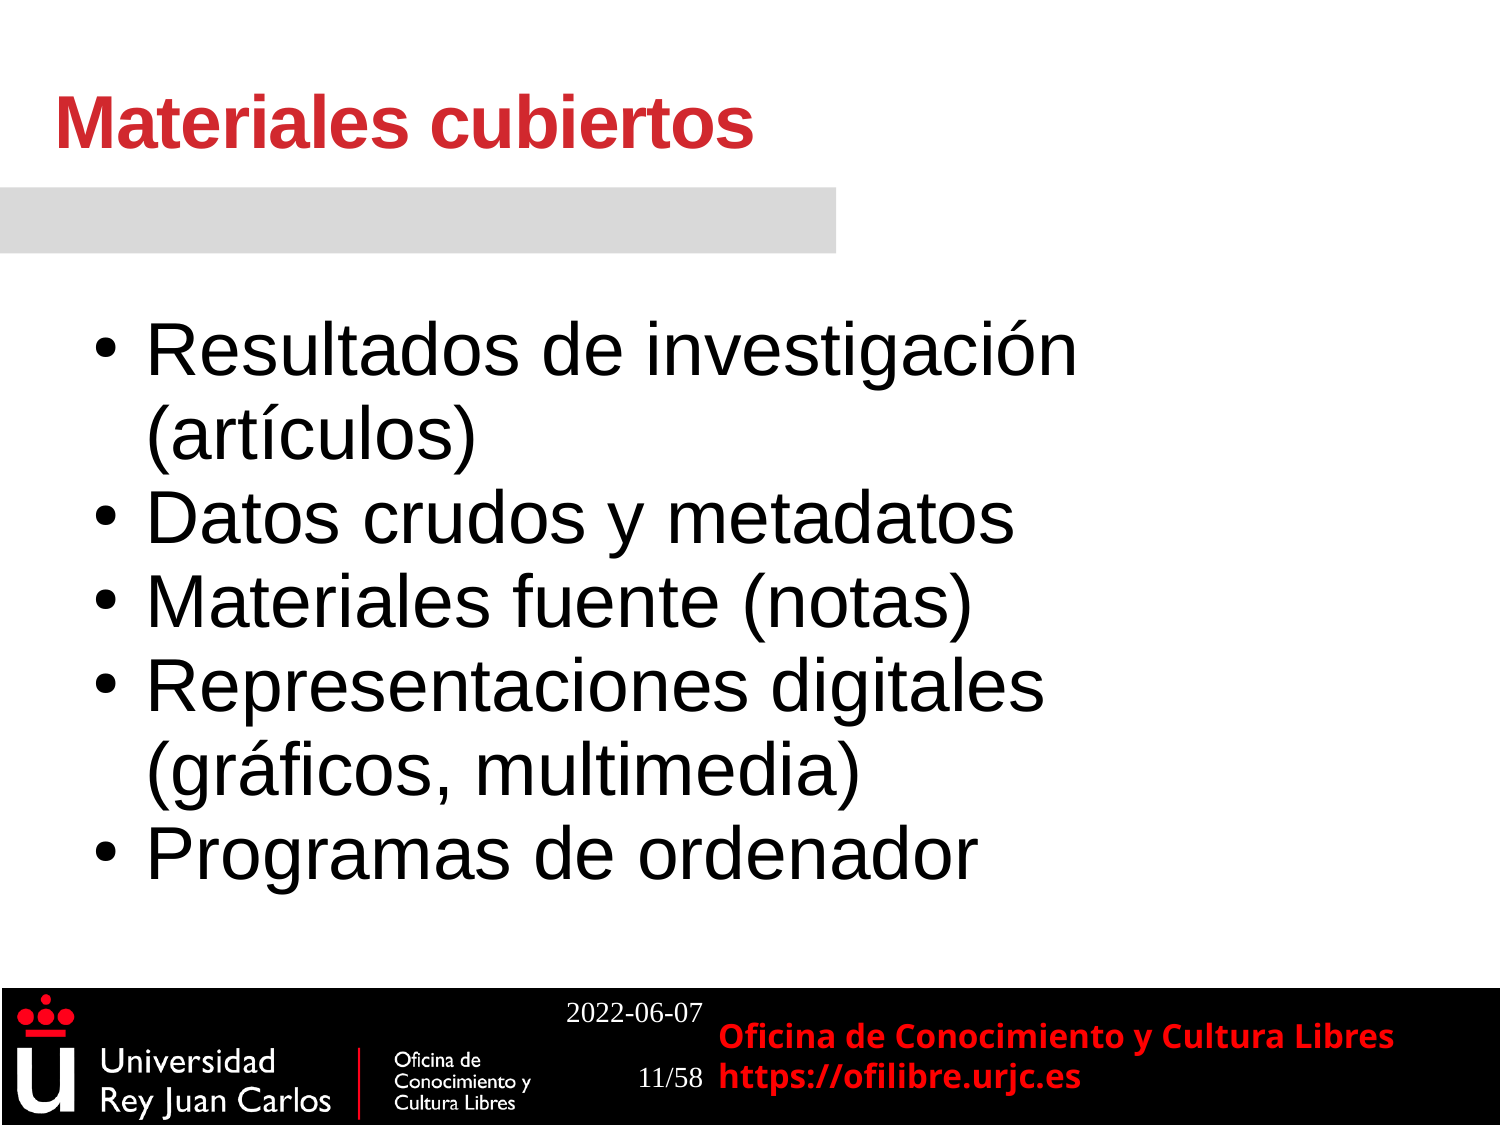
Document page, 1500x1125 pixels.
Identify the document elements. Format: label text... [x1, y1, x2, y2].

text_box Materiales cubiertos [39, 24, 1366, 172]
picture [17, 994, 531, 1120]
title [75, 7, 1425, 196]
text_box Resultados de investigación (artículos) Datos crudos y metadatos Materiales fuente (notas) Representaciones digitales (gráficos, multimedia) Programas de ordenador [60, 299, 1254, 903]
